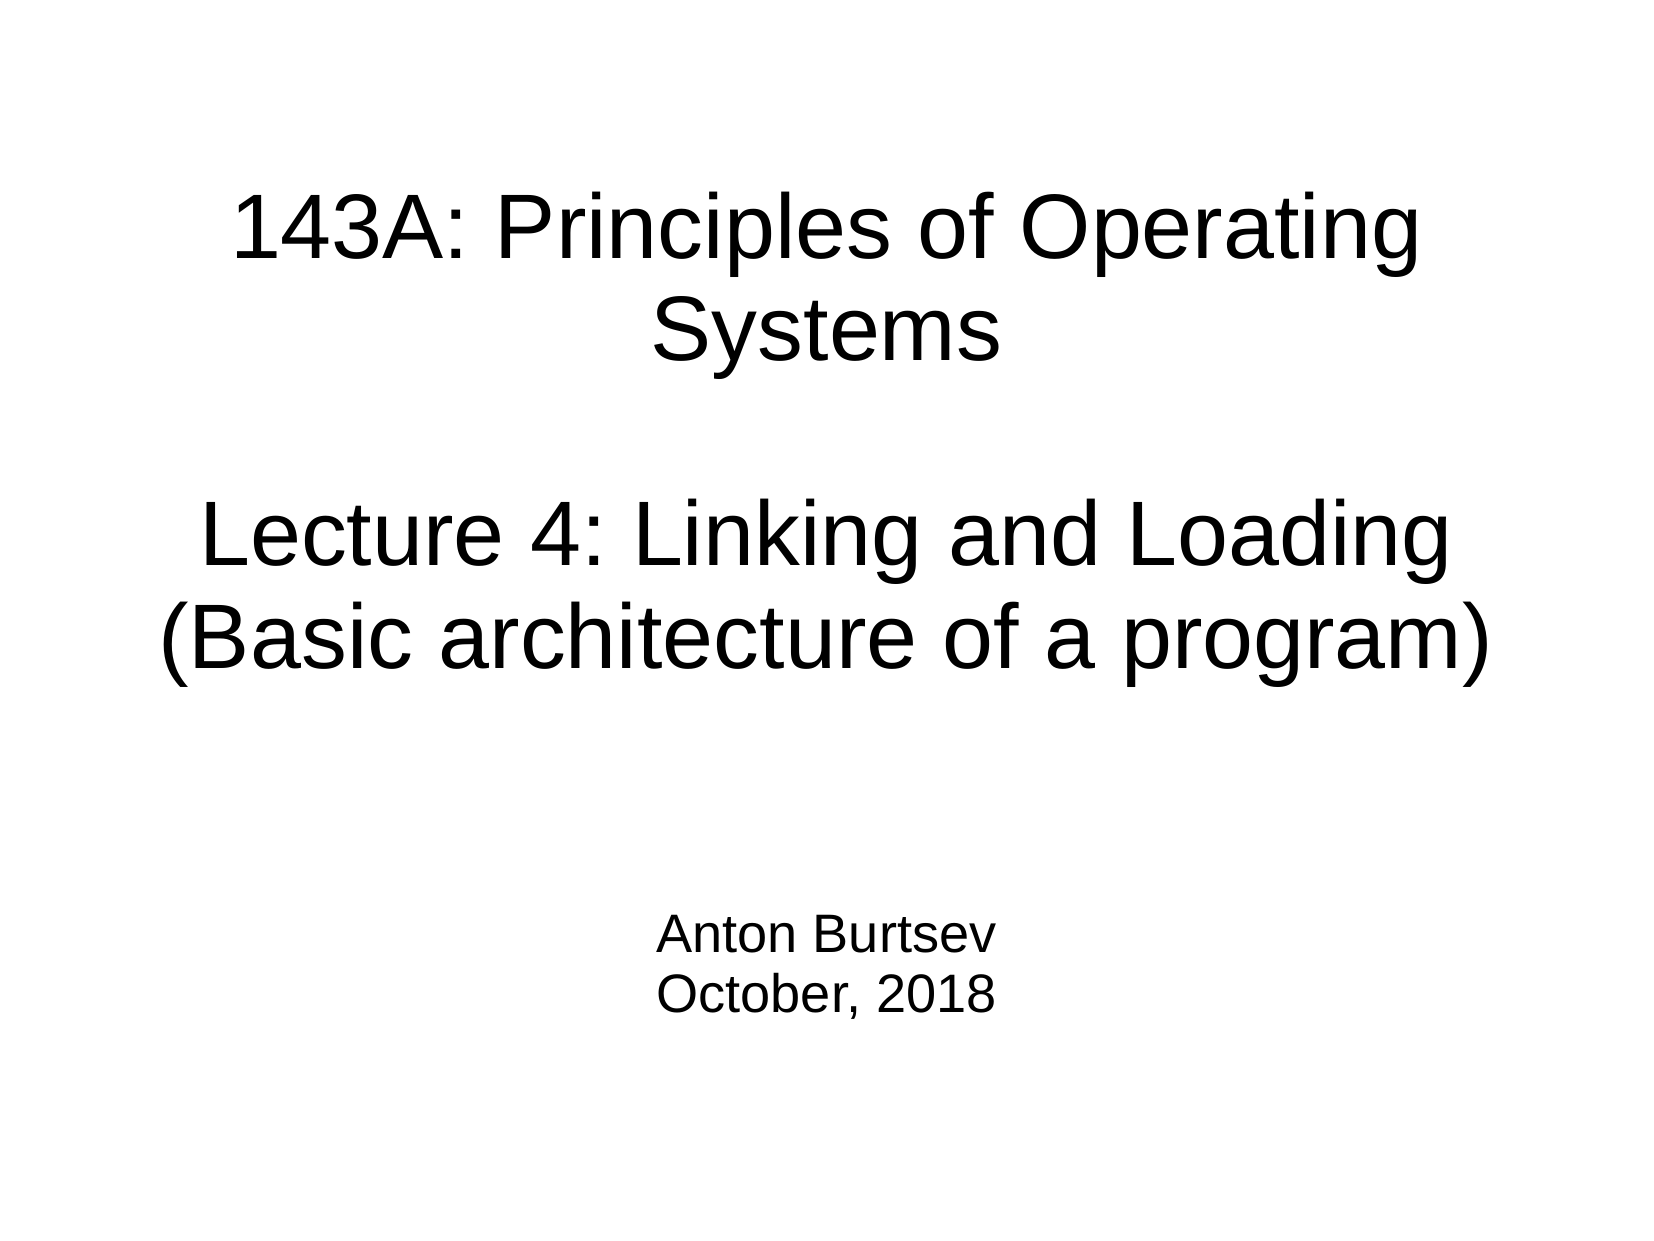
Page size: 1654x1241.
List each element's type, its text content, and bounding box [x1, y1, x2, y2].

title 143A: Principles of Operating Systems Lecture 4: Linking and Loading (Basic architecture of a program) [82, 113, 1571, 637]
subtitle Anton Burtsev October, 2018 [82, 637, 1571, 1109]
